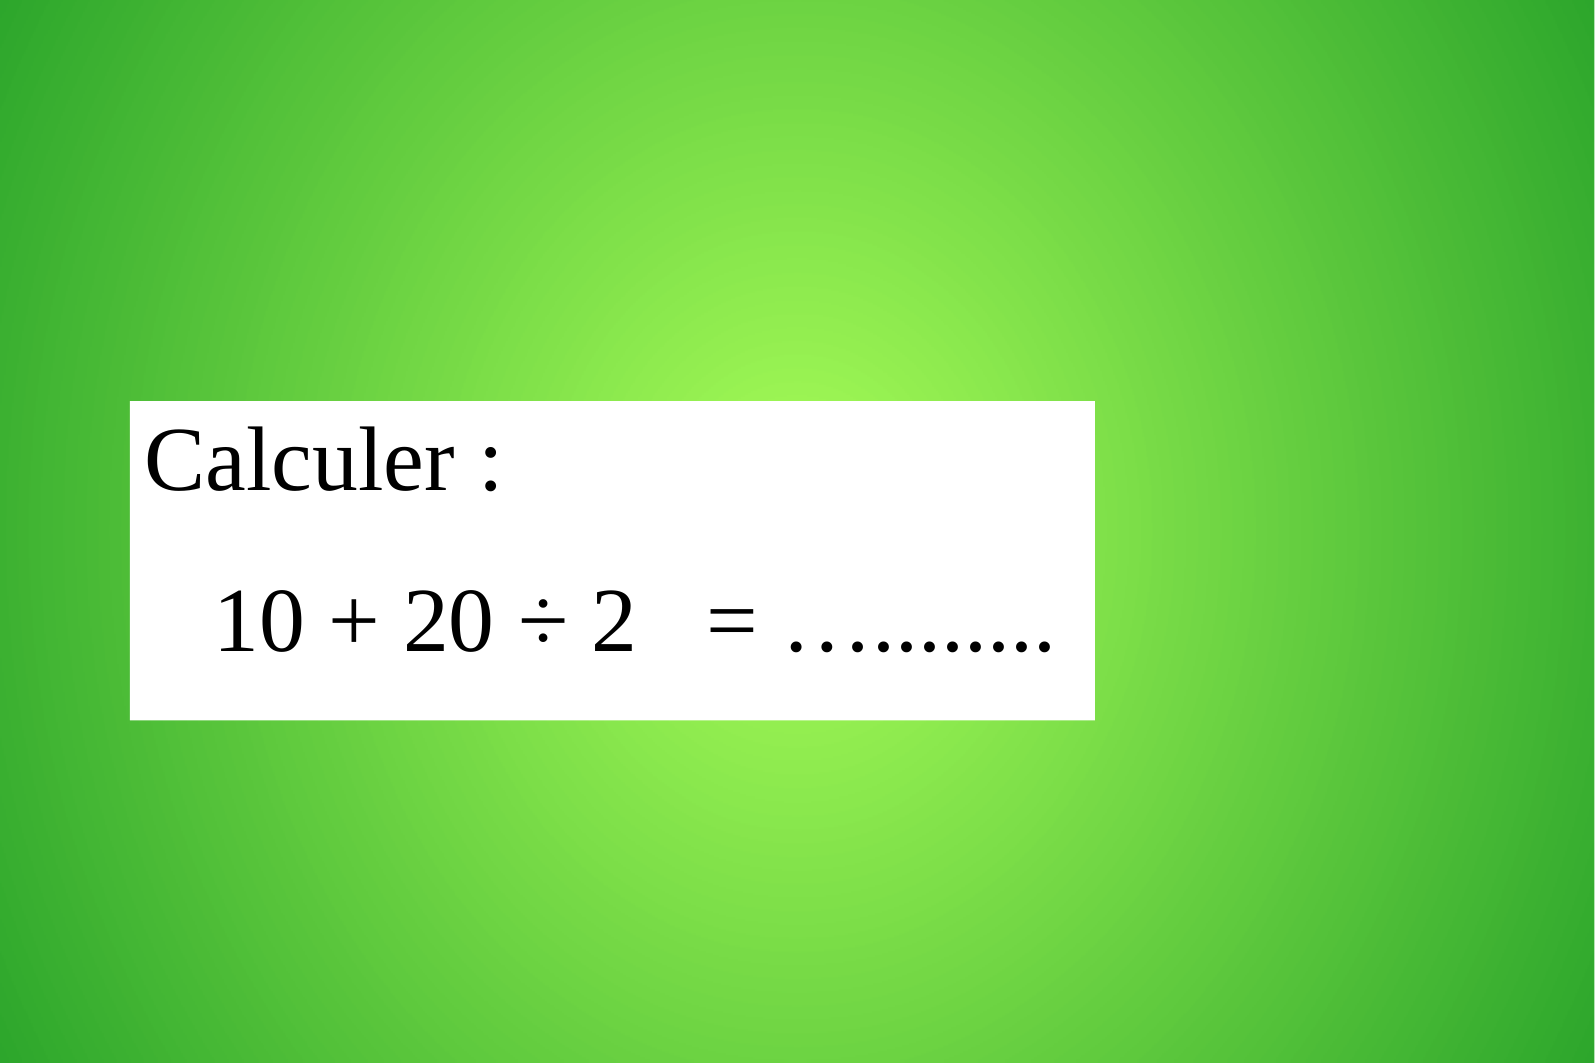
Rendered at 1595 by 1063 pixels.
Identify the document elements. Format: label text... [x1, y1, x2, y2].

picture [0, 0, 1595, 1063]
text_box Calculer : 10 + 20 ÷ 2 = …........ [129, 401, 1095, 721]
